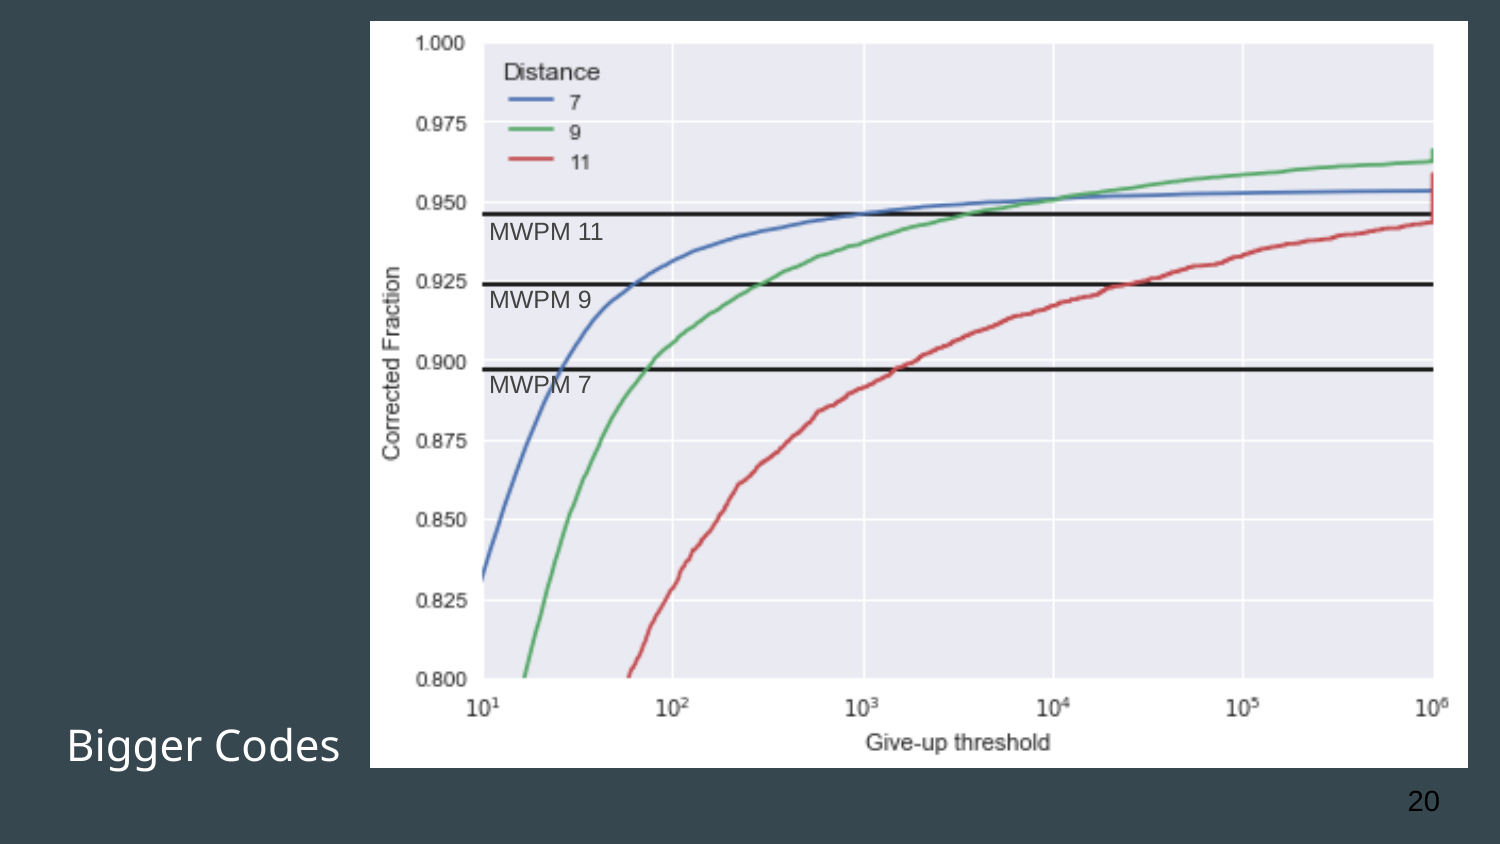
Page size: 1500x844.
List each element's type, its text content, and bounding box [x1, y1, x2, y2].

text_box MWPM 11 [474, 200, 666, 265]
text_box MWPM 9 [474, 268, 666, 333]
slide_number <number> [1392, 767, 1483, 833]
text_box MWPM 7 [474, 354, 666, 419]
list Bigger Codes [51, 694, 1036, 794]
picture [370, 21, 1468, 768]
